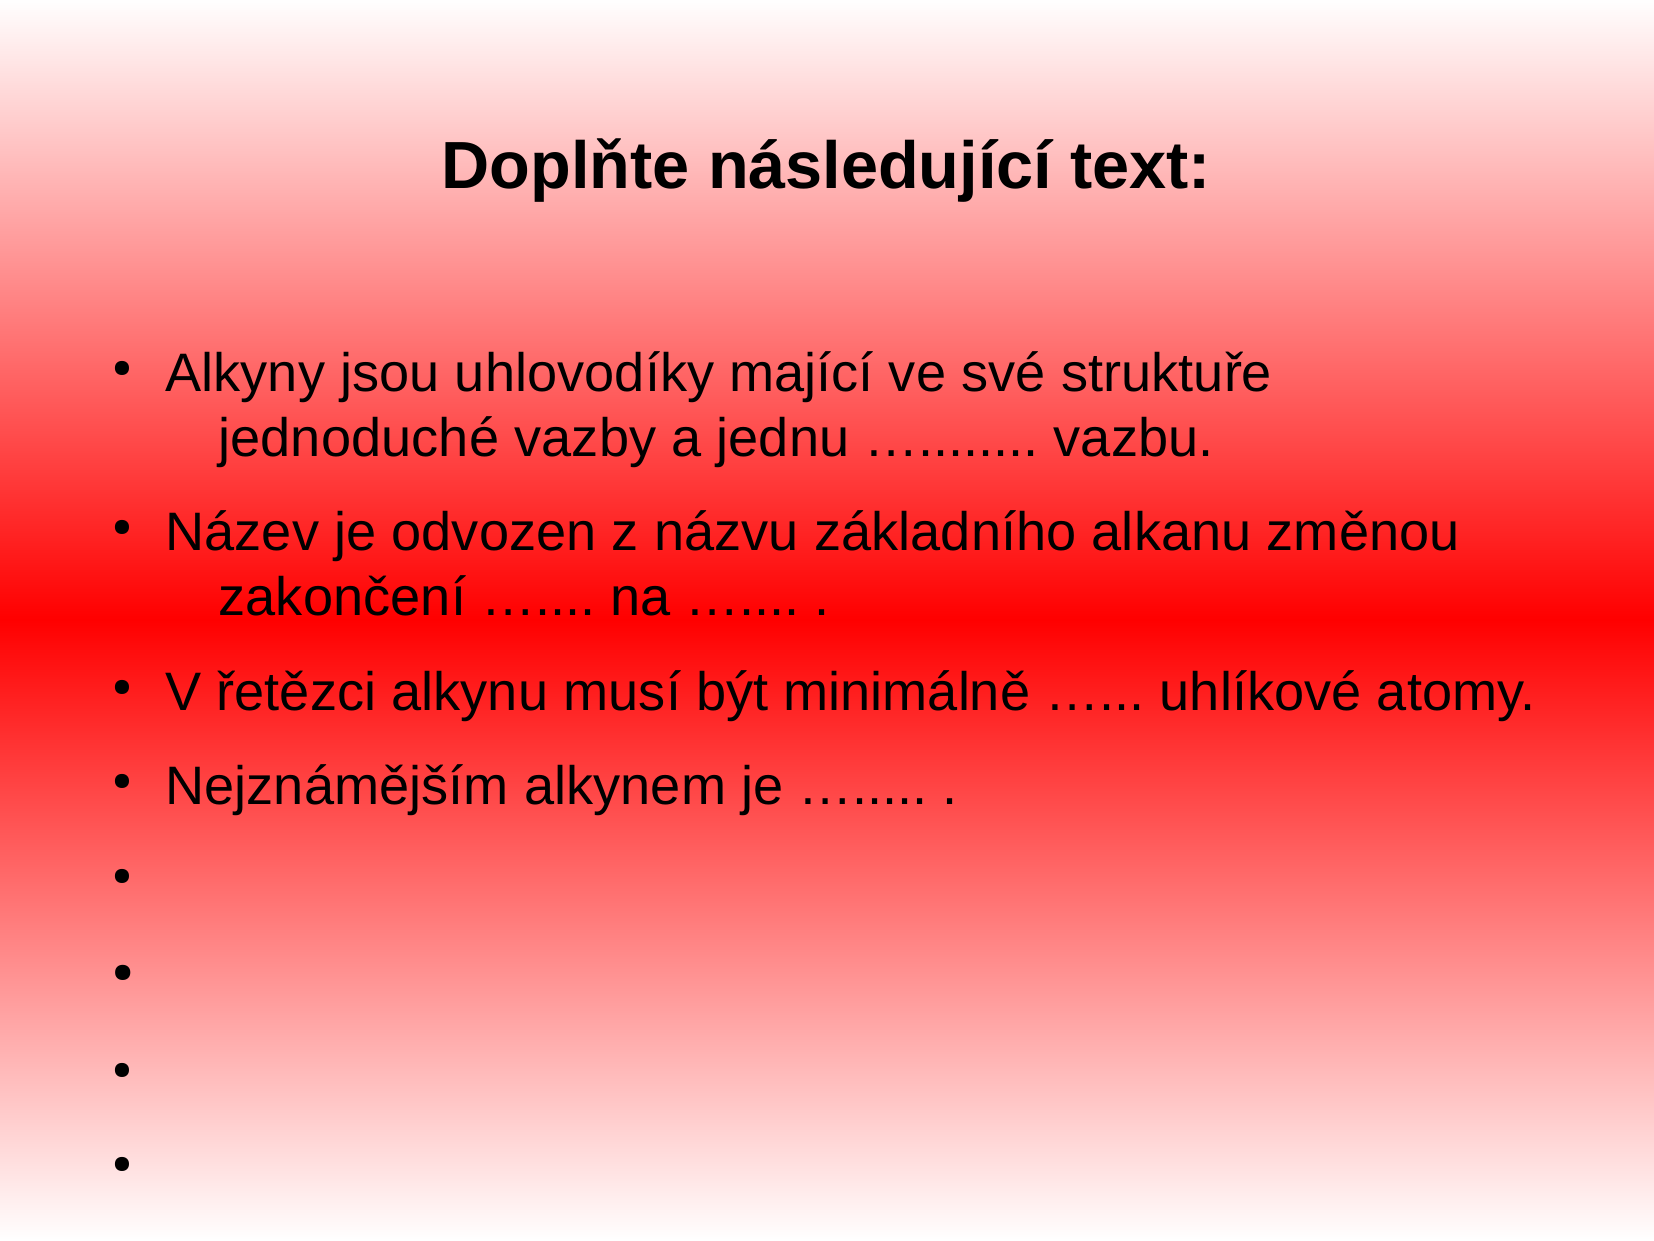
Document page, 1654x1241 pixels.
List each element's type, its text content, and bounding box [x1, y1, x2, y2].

list Alkyny jsou uhlovodíky mající ve své struktuře jednoduché vazby a jednu …........ vazbu. Název je odvozen z názvu základního alkanu změnou zakončení ….... na ….... . V řetězci alkynu musí být minimálně …... uhlíkové atomy. Nejznámějším alkynem je …..... . [76, 147, 1565, 1241]
title Doplňte následující text: [82, 58, 1571, 266]
